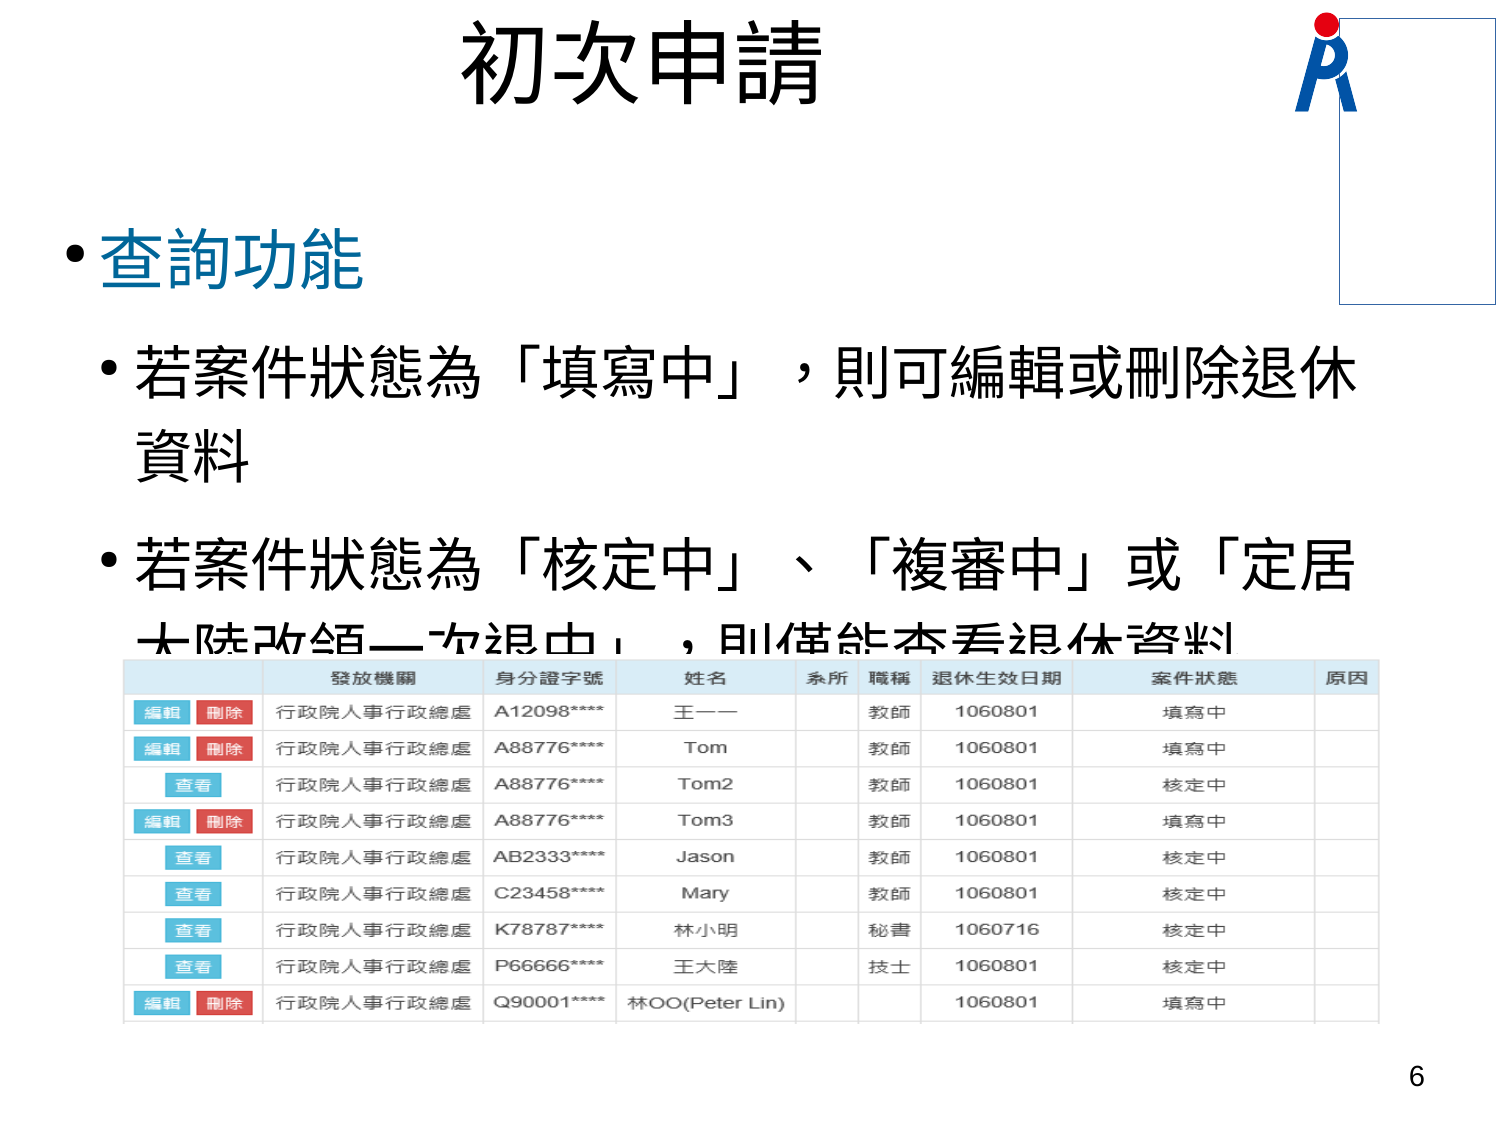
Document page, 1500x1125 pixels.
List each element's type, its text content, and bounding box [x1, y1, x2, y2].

picture [117, 654, 1383, 1024]
title 初次申請 [59, 2, 1225, 113]
list 查詢功能 若案件狀態為「填寫中」，則可編輯或刪除退休資料 若案件狀態為「核定中」、「複審中」或「定居大陸改領一次退中」，則僅能查看退休資料 [63, 206, 1414, 950]
slide_number 6 [1074, 1059, 1425, 1110]
picture [1278, 0, 1374, 128]
